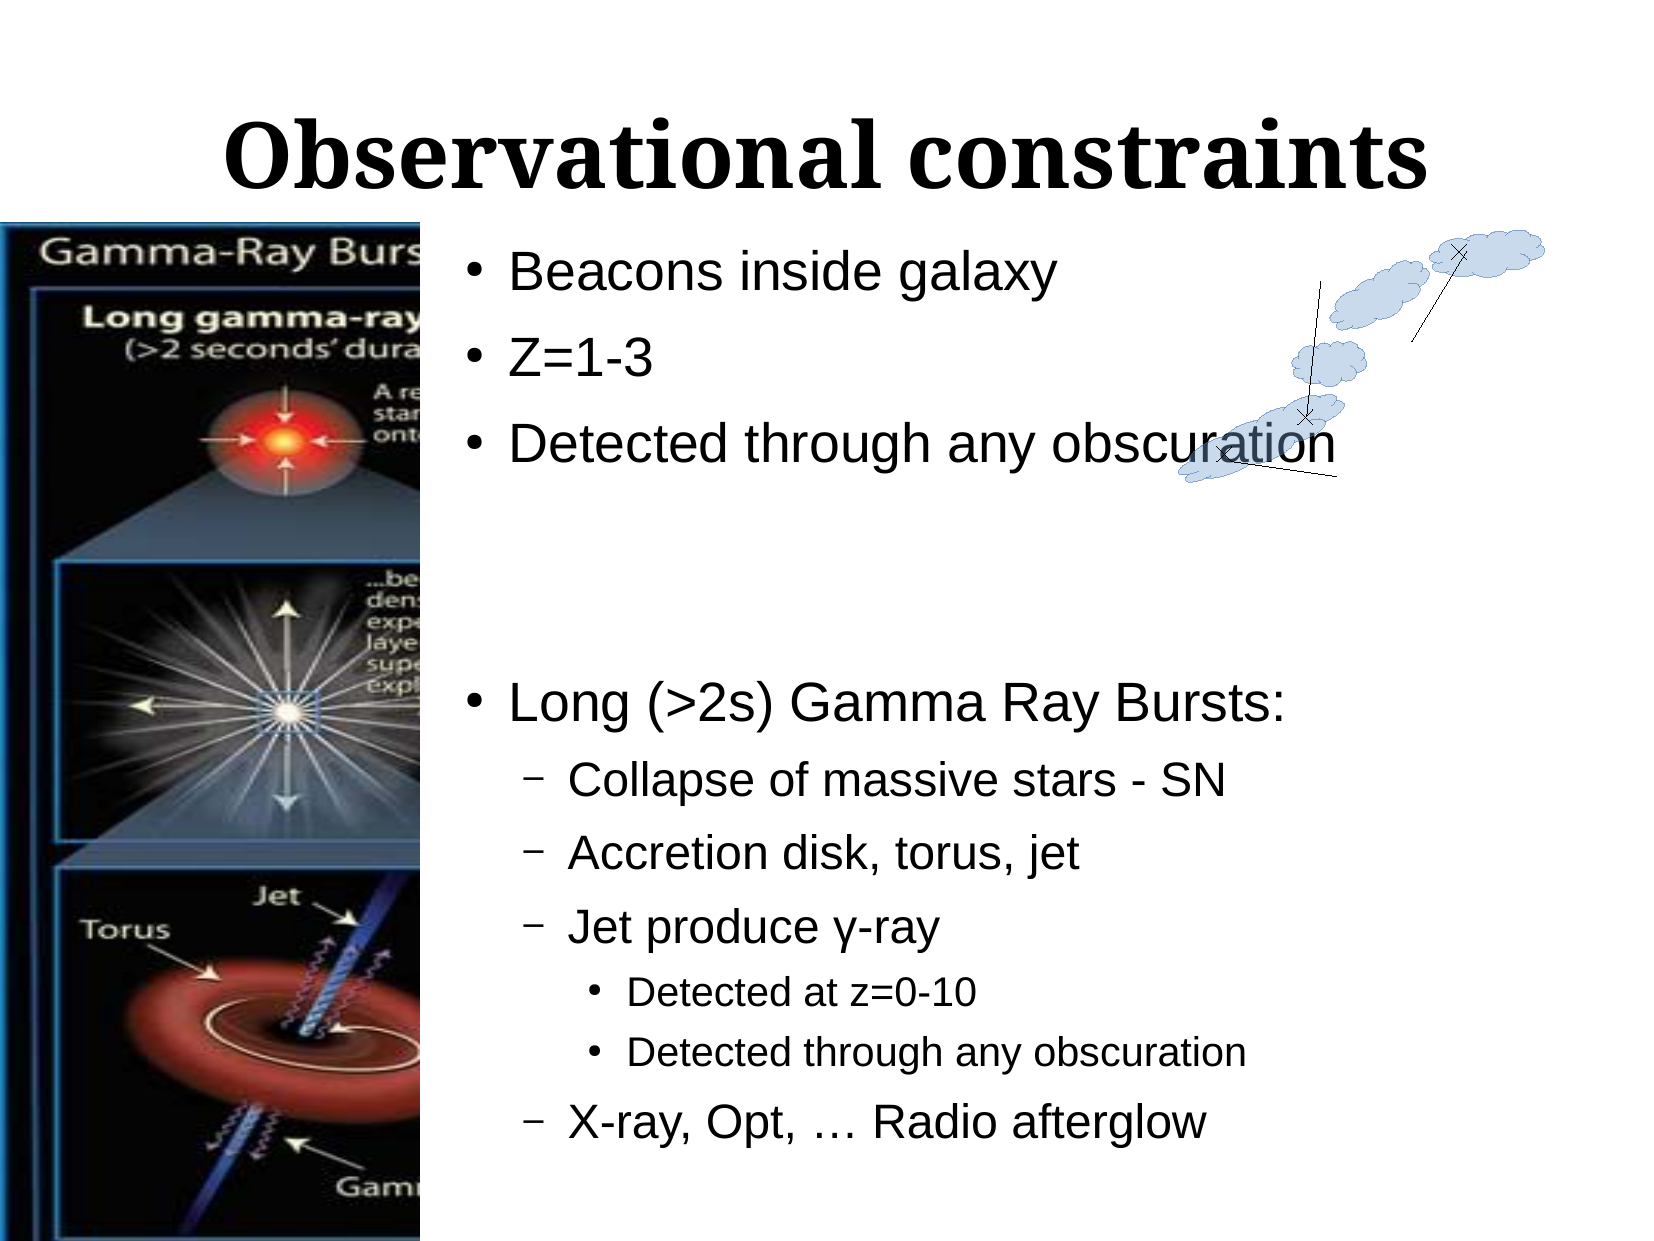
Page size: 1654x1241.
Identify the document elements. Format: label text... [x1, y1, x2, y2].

text_box [1291, 341, 1367, 387]
list Beacons inside galaxy Z=1-3 Detected through any obscuration Long (>2s) Gamma Ray Bursts: Collapse of massive stars - SN Accretion disk, torus, jet Jet produce γ-ray Detected at z=0-10 Detected through any obscuration X-ray, Opt, … Radio afterglow [450, 240, 1516, 1156]
text_box [1178, 394, 1345, 483]
text_box [1329, 260, 1430, 331]
text_box [1429, 230, 1545, 278]
picture [0, 222, 420, 1241]
title Observational constraints [82, 49, 1571, 257]
